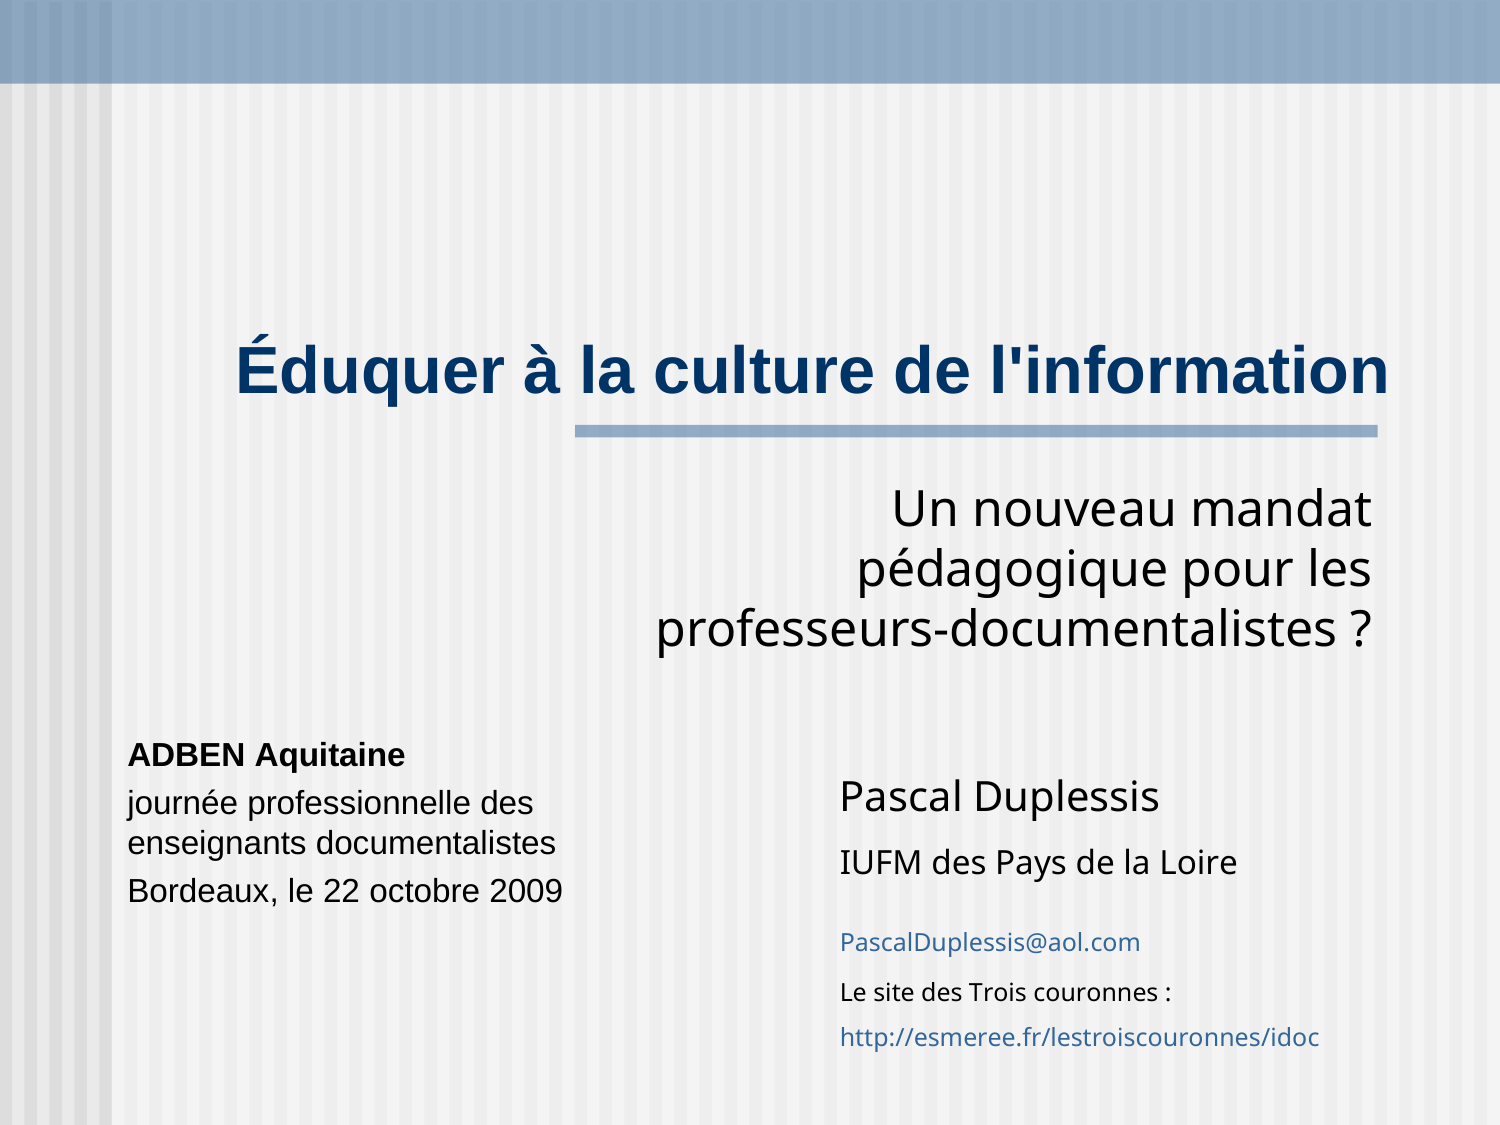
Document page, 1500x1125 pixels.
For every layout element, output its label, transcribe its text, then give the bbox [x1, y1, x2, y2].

subtitle Un nouveau mandat pédagogique pour les professeurs-documentalistes ? [562, 469, 1388, 751]
text_box ADBEN Aquitaine journée professionnelle des enseignants documentalistes Bordeaux, le 22 octobre 2009 [112, 725, 625, 1013]
title Éduquer à la culture de l'information [127, 319, 1425, 415]
text_box Pascal Duplessis IUFM des Pays de la Loire PascalDuplessis@aol.com Le site des Trois couronnes : http://esmeree.fr/lestroiscouronnes/idoc [824, 762, 1375, 1064]
